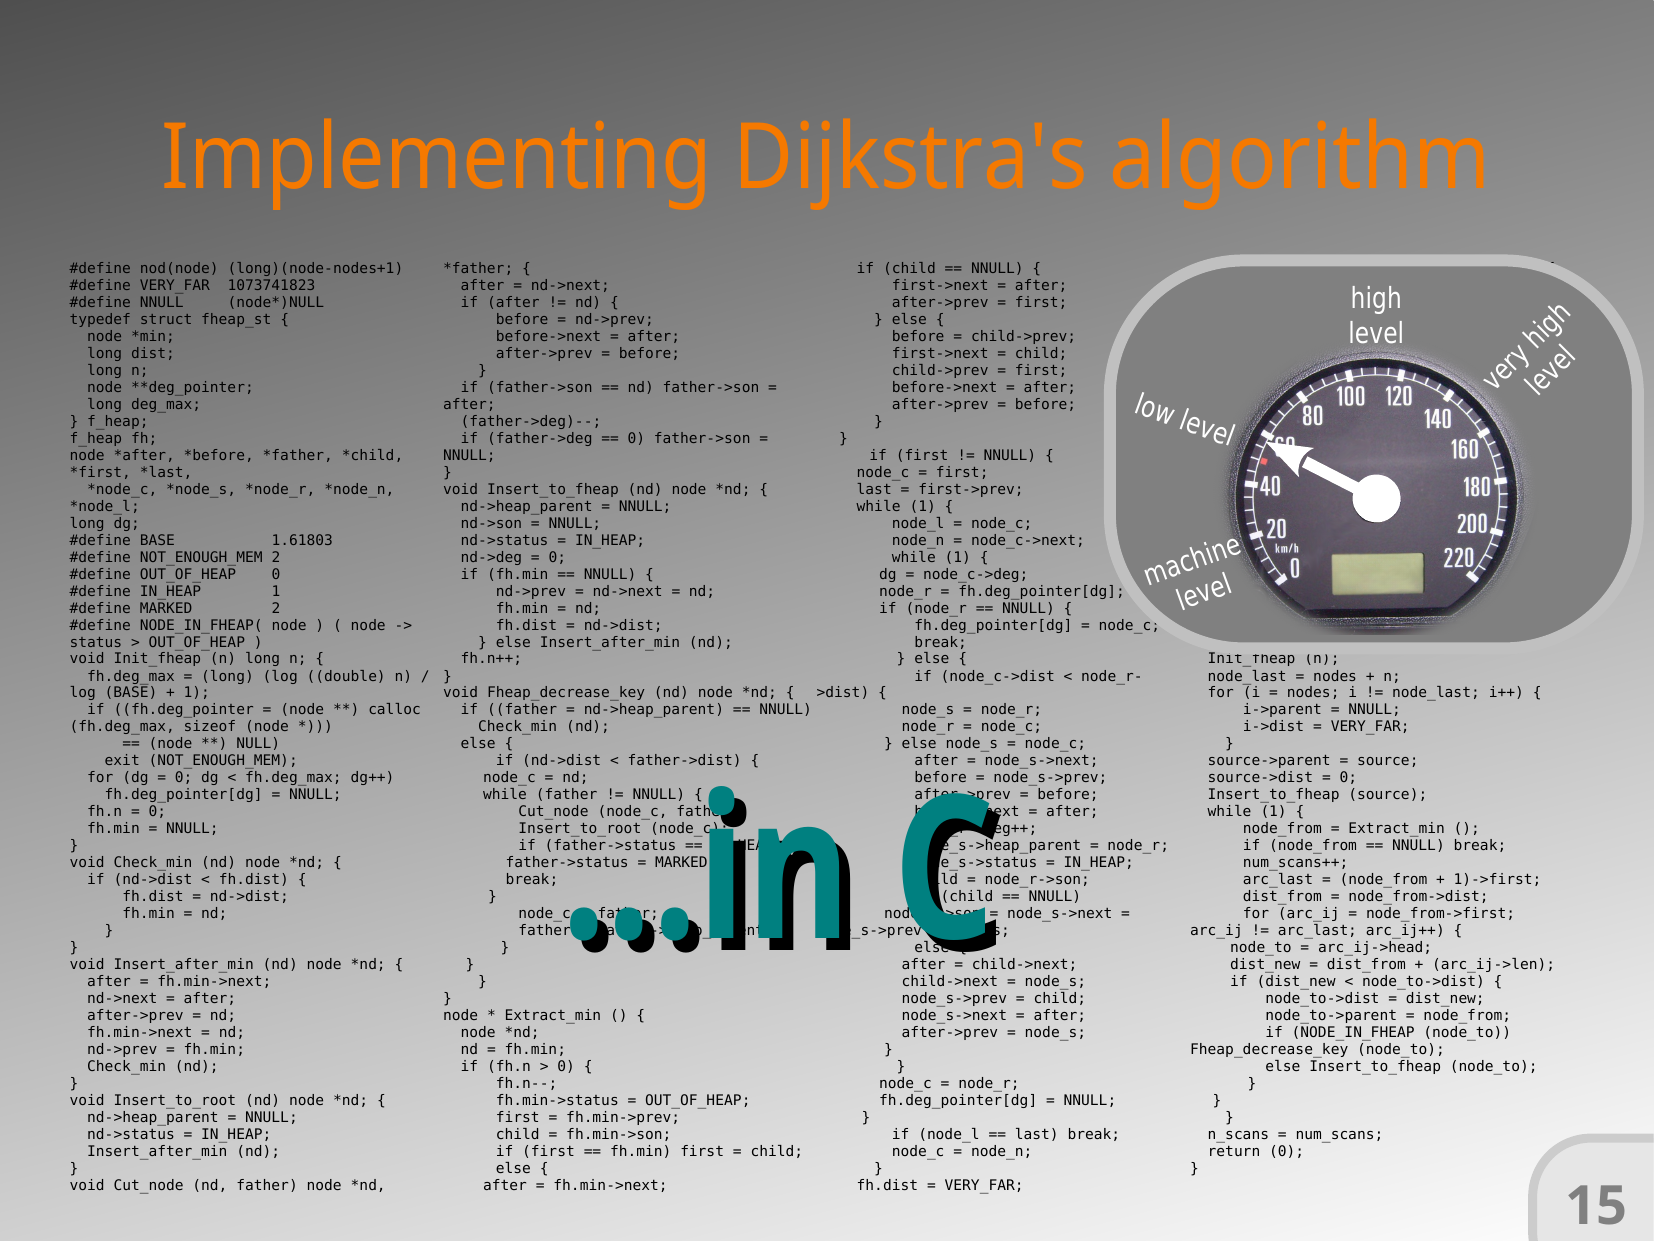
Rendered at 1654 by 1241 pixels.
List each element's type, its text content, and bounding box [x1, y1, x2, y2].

text_box machine level [1122, 499, 1314, 638]
text_box ...in C [546, 717, 1292, 988]
text_box [1109, 260, 1563, 590]
text_box very high level [1459, 266, 1630, 438]
chart [68, 259, 1563, 1195]
text_box low level [1114, 374, 1295, 480]
picture [1213, 334, 1540, 635]
title Implementing Dijkstra's algorithm [82, 49, 1571, 257]
text_box high level [1333, 274, 1508, 358]
text_box [1175, 333, 1638, 649]
